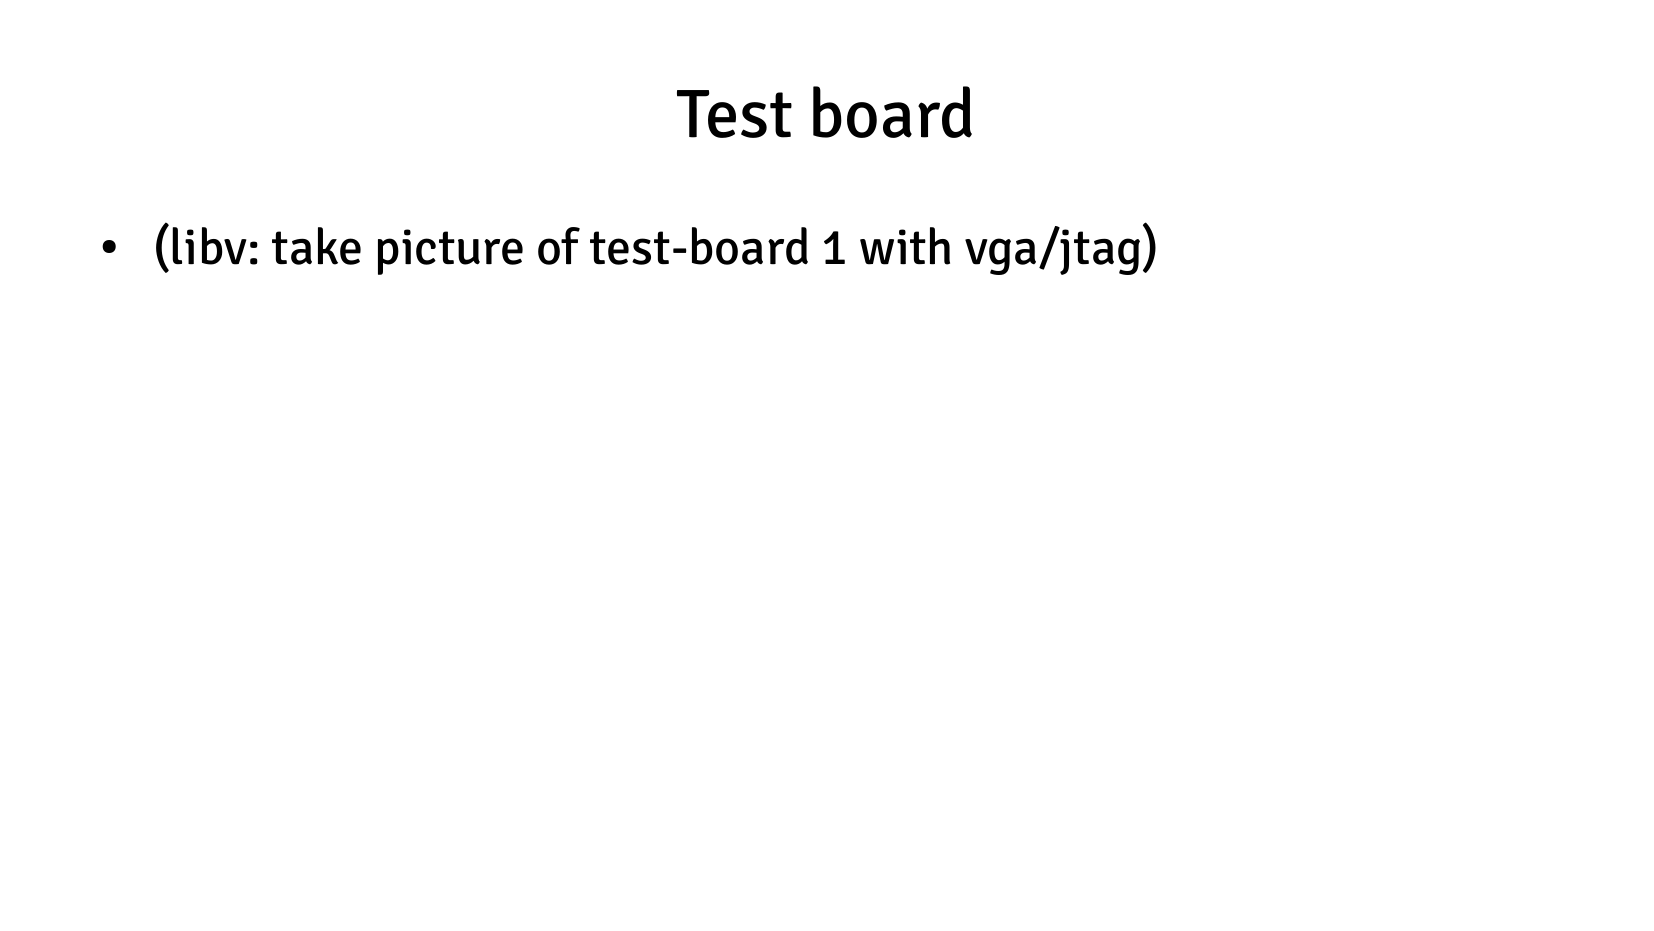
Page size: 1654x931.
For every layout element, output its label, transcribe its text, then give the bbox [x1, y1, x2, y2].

list (libv: take picture of test-board 1 with vga/jtag) [82, 217, 1571, 758]
title Test board [82, 37, 1571, 193]
